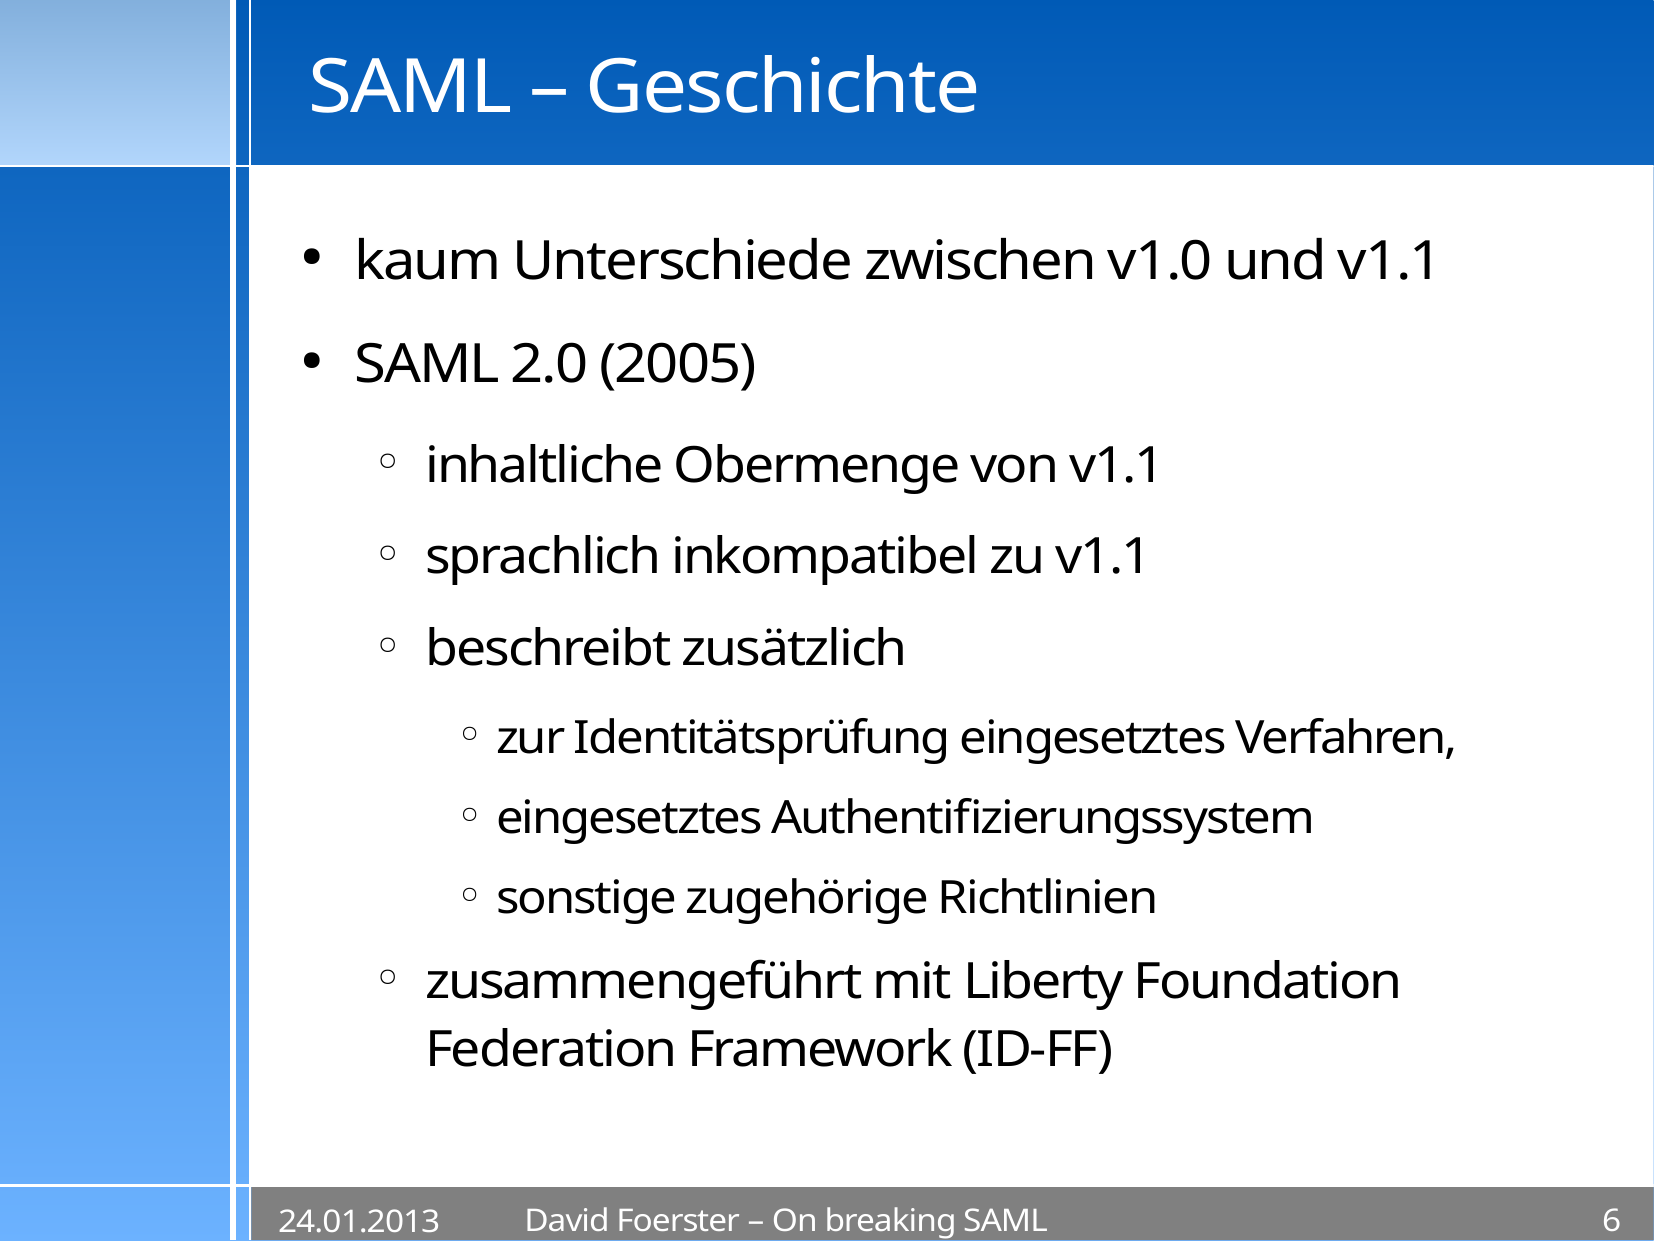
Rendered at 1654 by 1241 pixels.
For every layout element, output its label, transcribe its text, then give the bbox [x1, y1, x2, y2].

title SAML – Geschichte [273, 0, 1499, 187]
list kaum Unterschiede zwischen v1.0 und v1.1 SAML 2.0 (2005) inhaltliche Obermenge von v1.1 sprachlich inkompatibel zu v1.1 beschreibt zusätzlich zur Identitätsprüfung eingesetztes Verfahren, eingesetztes Authentifizierungssystem sonstige zugehörige Richtlinien zusammengeführt mit Liberty Foundation Federation Framework (ID-FF) [283, 221, 1539, 1096]
